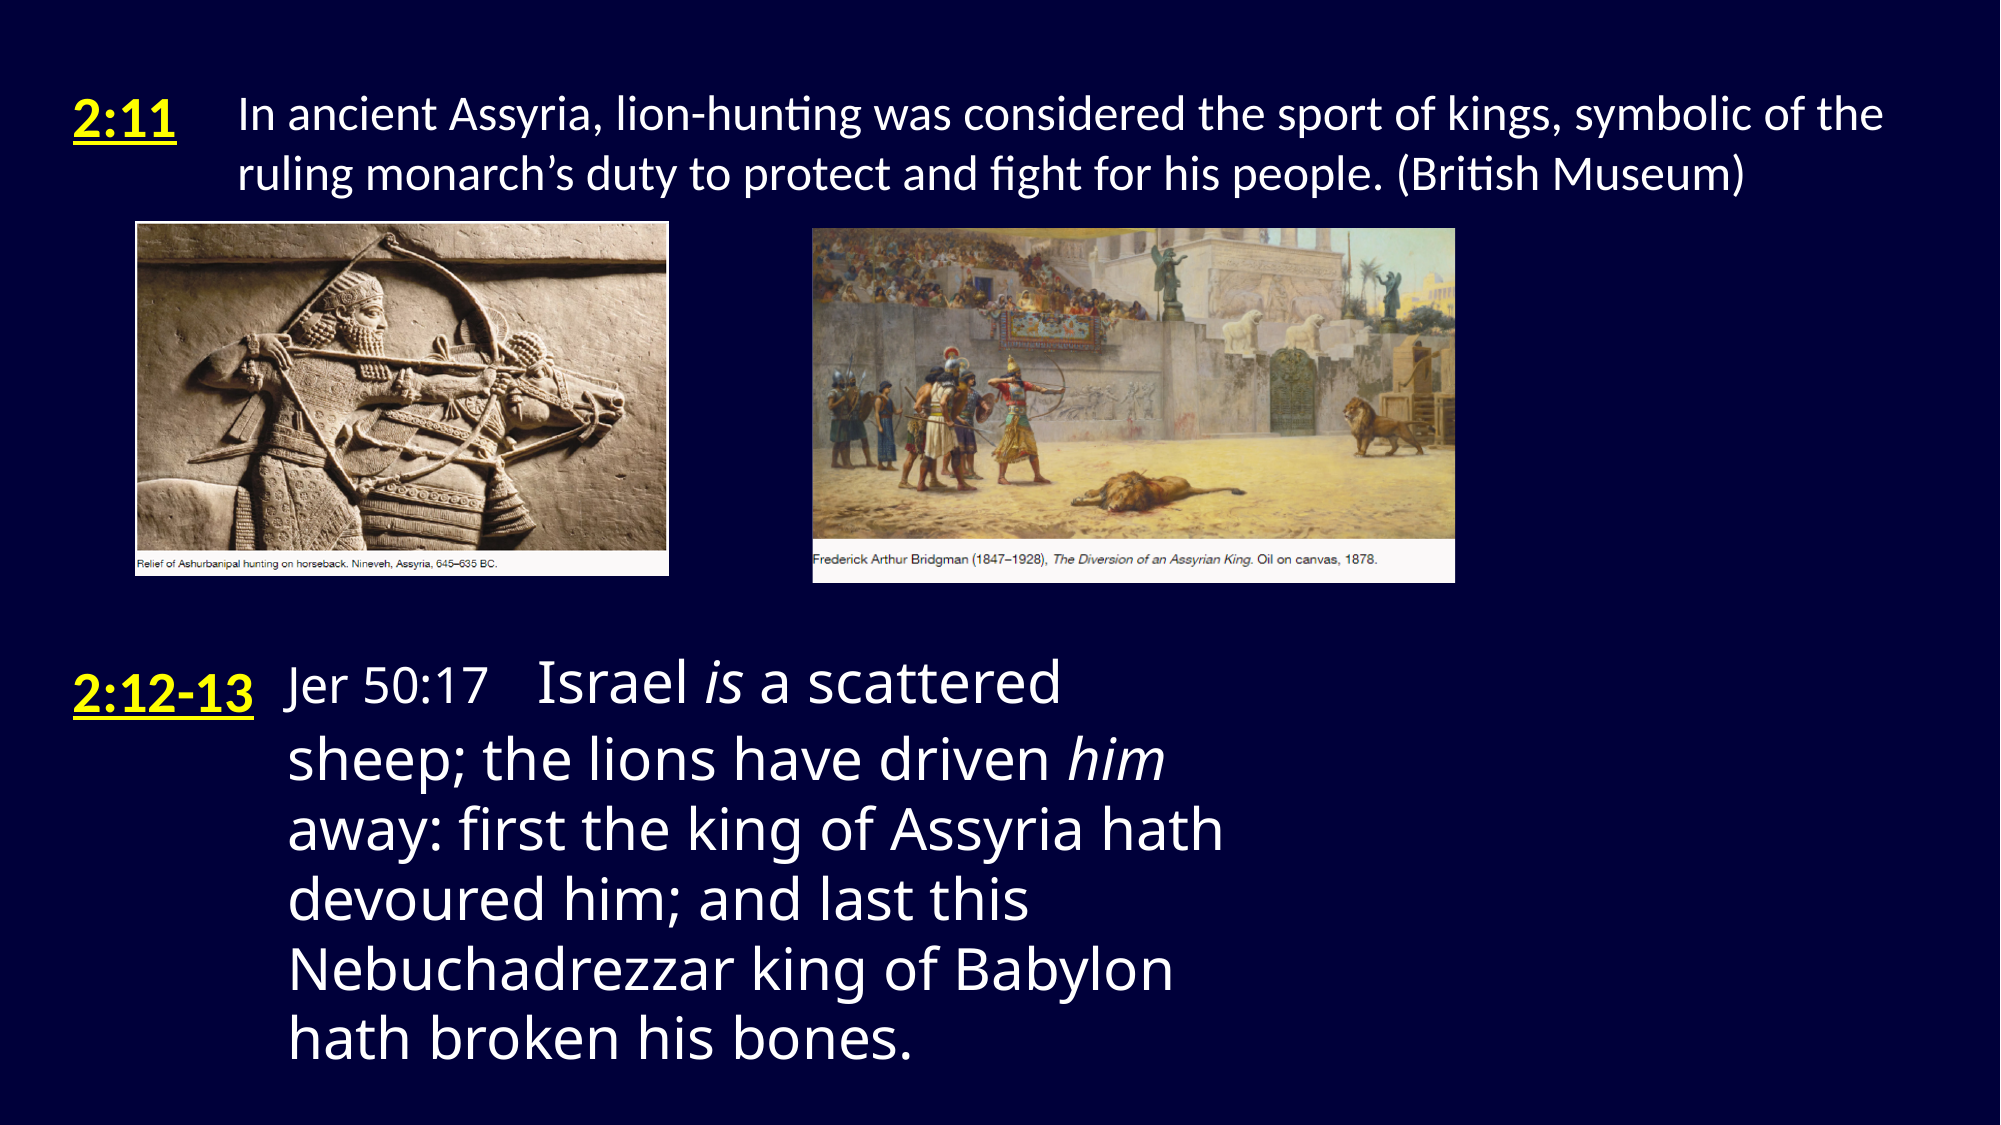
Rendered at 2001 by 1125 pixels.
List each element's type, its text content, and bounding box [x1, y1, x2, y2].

picture [135, 221, 669, 576]
picture [812, 228, 1456, 583]
text_box 2:12-13 [57, 646, 272, 732]
text_box In ancient Assyria, lion-hunting was considered the sport of kings, symbolic of the ruling monarch’s duty to protect and fight for his people. (British Museum) [222, 72, 1964, 209]
text_box 2:11 [57, 71, 298, 158]
text_box Jer 50:17 Israel is a scattered sheep; the lions have driven him away: first the king of Assyria hath devoured him; and last this Nebuchadrezzar king of Babylon hath broken his bones. [272, 604, 1272, 1079]
